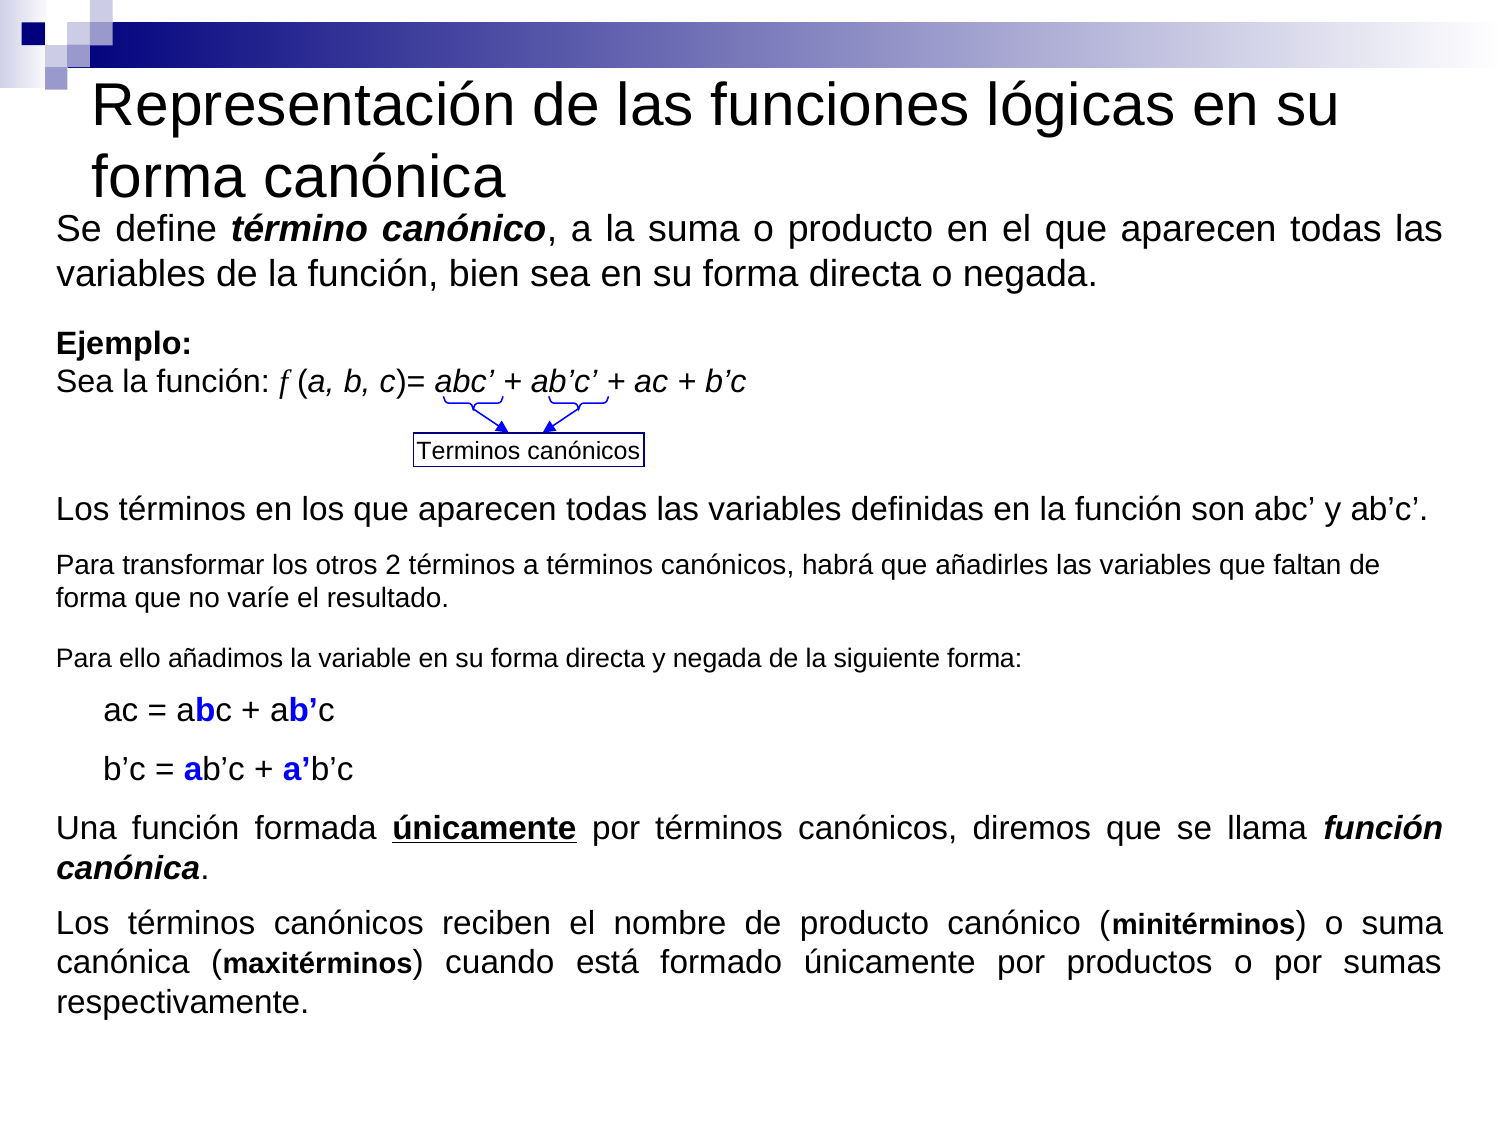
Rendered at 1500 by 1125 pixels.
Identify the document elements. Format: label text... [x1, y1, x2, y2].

text_box Los términos en los que aparecen todas las variables definidas en la función son abc’ y ab’c’. [41, 479, 1459, 538]
text_box b’c = ab’c + a’b’c [88, 739, 455, 798]
text_box Los términos canónicos reciben el nombre de producto canónico (minitérminos) o suma canónica (maxitérminos) cuando está formado únicamente por productos o por sumas respectivamente. [41, 893, 1459, 1035]
text_box Se define término canónico, a la suma o producto en el que aparecen todas las variables de la función, bien sea en su forma directa o negada. [41, 196, 1459, 303]
text_box Para ello añadimos la variable en su forma directa y negada de la siguiente forma: [41, 633, 1459, 681]
text_box Una función formada únicamente por términos canónicos, diremos que se llama función canónica. [41, 798, 1459, 893]
text_box Ejemplo: Sea la función: f (a, b, c)= abc’ + ab’c’ + ac + b’c [41, 314, 1459, 408]
text_box Terminos canónicos [413, 432, 644, 467]
title Representación de las funciones lógicas en su forma canónica [76, 78, 1427, 197]
text_box Para transformar los otros 2 términos a términos canónicos, habrá que añadirles las variables que faltan de forma que no varíe el resultado. [41, 538, 1459, 622]
text_box ac = abc + ab’c [88, 681, 455, 739]
